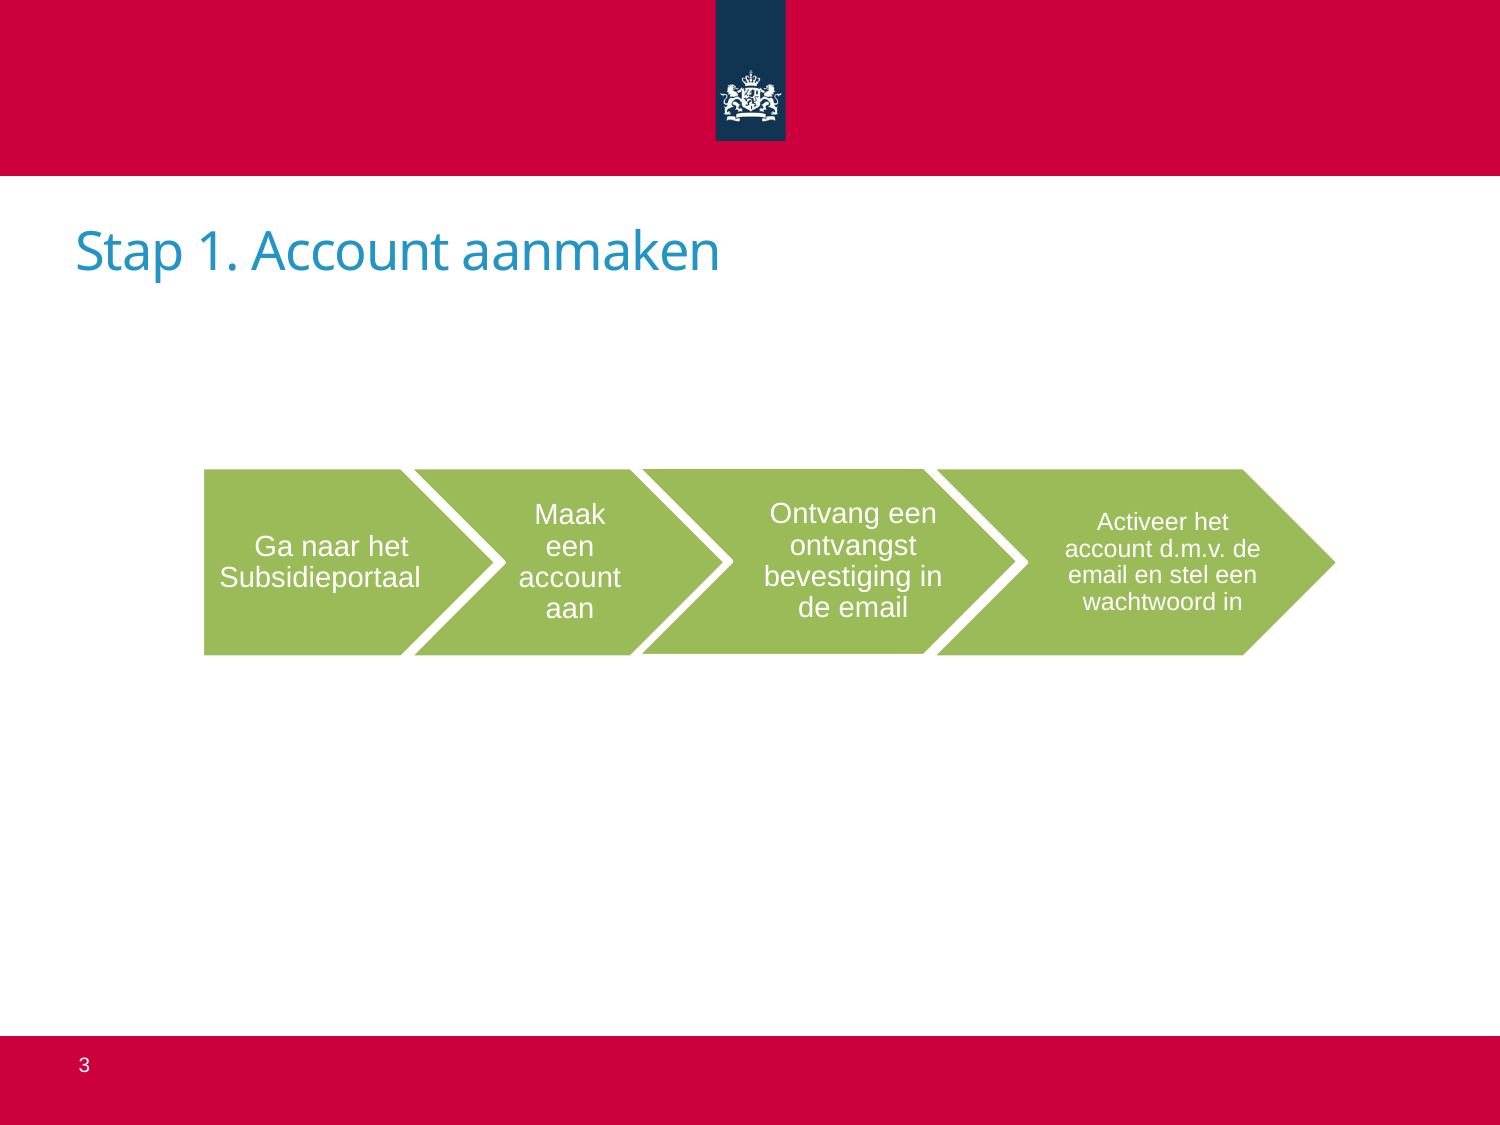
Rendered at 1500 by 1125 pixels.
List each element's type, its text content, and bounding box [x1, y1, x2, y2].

text_box Maak een account aan [501, 467, 634, 658]
text_box [1271, 494, 1339, 631]
title Stap 1. Account aanmaken [60, 202, 1348, 297]
text_box [408, 467, 501, 560]
text_box [408, 565, 501, 658]
text_box [931, 467, 1050, 658]
text_box [636, 466, 925, 656]
text_box [634, 470, 727, 655]
text_box Ga naar het Subsidieportaal [202, 467, 454, 658]
text_box [63, 1043, 181, 1104]
text_box [954, 496, 1019, 627]
text_box Activeer het account d.m.v. de email en stel een wachtwoord in [1050, 467, 1271, 658]
text_box Ontvang een ontvangst bevestiging in de email [748, 467, 954, 656]
text_box [454, 519, 497, 606]
